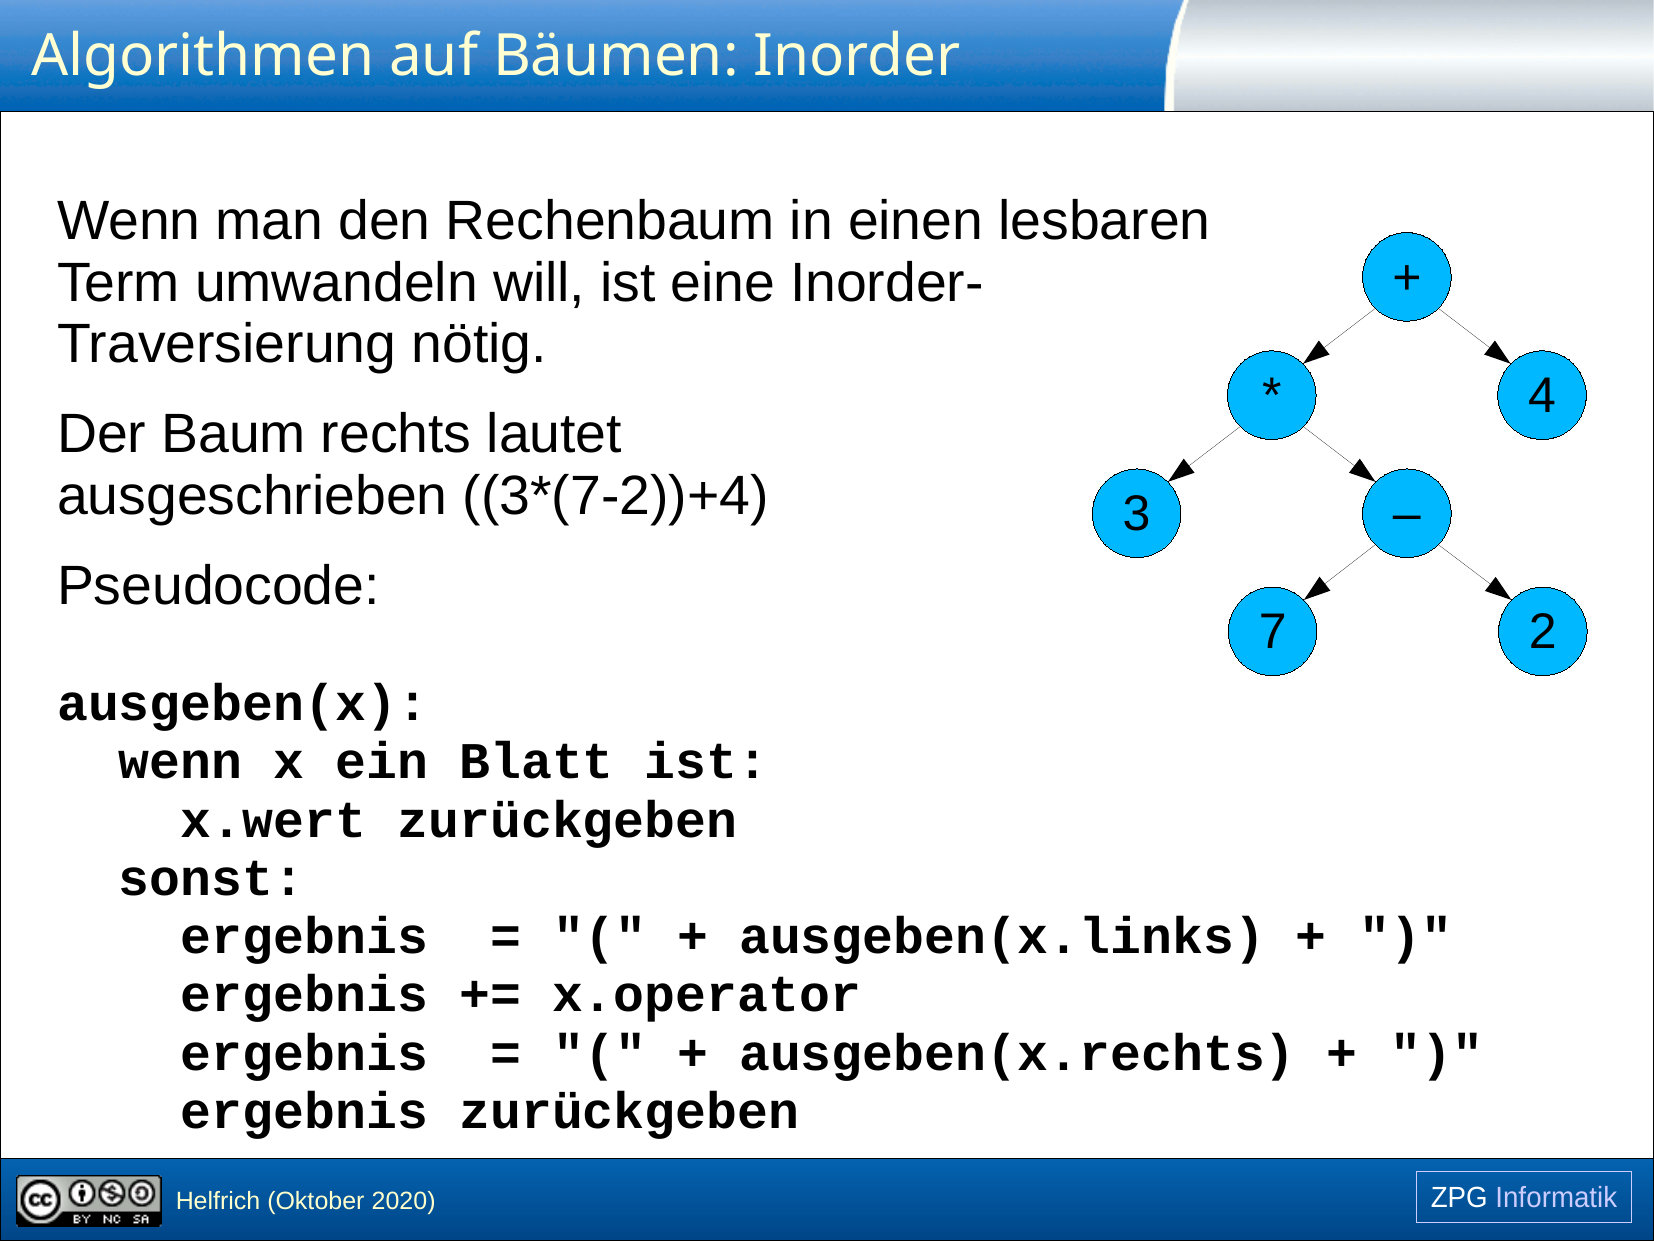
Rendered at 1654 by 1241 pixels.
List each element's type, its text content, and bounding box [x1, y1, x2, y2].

text_box * [1227, 350, 1317, 440]
text_box 7 [1228, 587, 1317, 676]
text_box 3 [1092, 468, 1181, 558]
title Algorithmen auf Bäumen: Inorder [31, 14, 1151, 92]
text_box + [1362, 232, 1452, 322]
picture [0, 0, 1654, 111]
text_box – [1362, 468, 1452, 558]
picture [16, 1175, 162, 1227]
text_box 4 [1497, 350, 1587, 440]
text_box 2 [1498, 587, 1588, 676]
list Wenn man den Rechenbaum in einen lesbaren Term umwandeln will, ist eine Inorder- Traversierung nötig. Der Baum rechts lautet ausgeschrieben ((3*(7-2))+4) Pseudocode: ausgeben(x): wenn x ein Blatt ist: x.wert zurückgeben sonst: ergebnis = "(" + ausgeben(x.links) + ")" ergebnis += x.operator ergebnis = "(" + ausgeben(x.rechts) + ")" ergebnis zurückgeben [57, 189, 1605, 1151]
